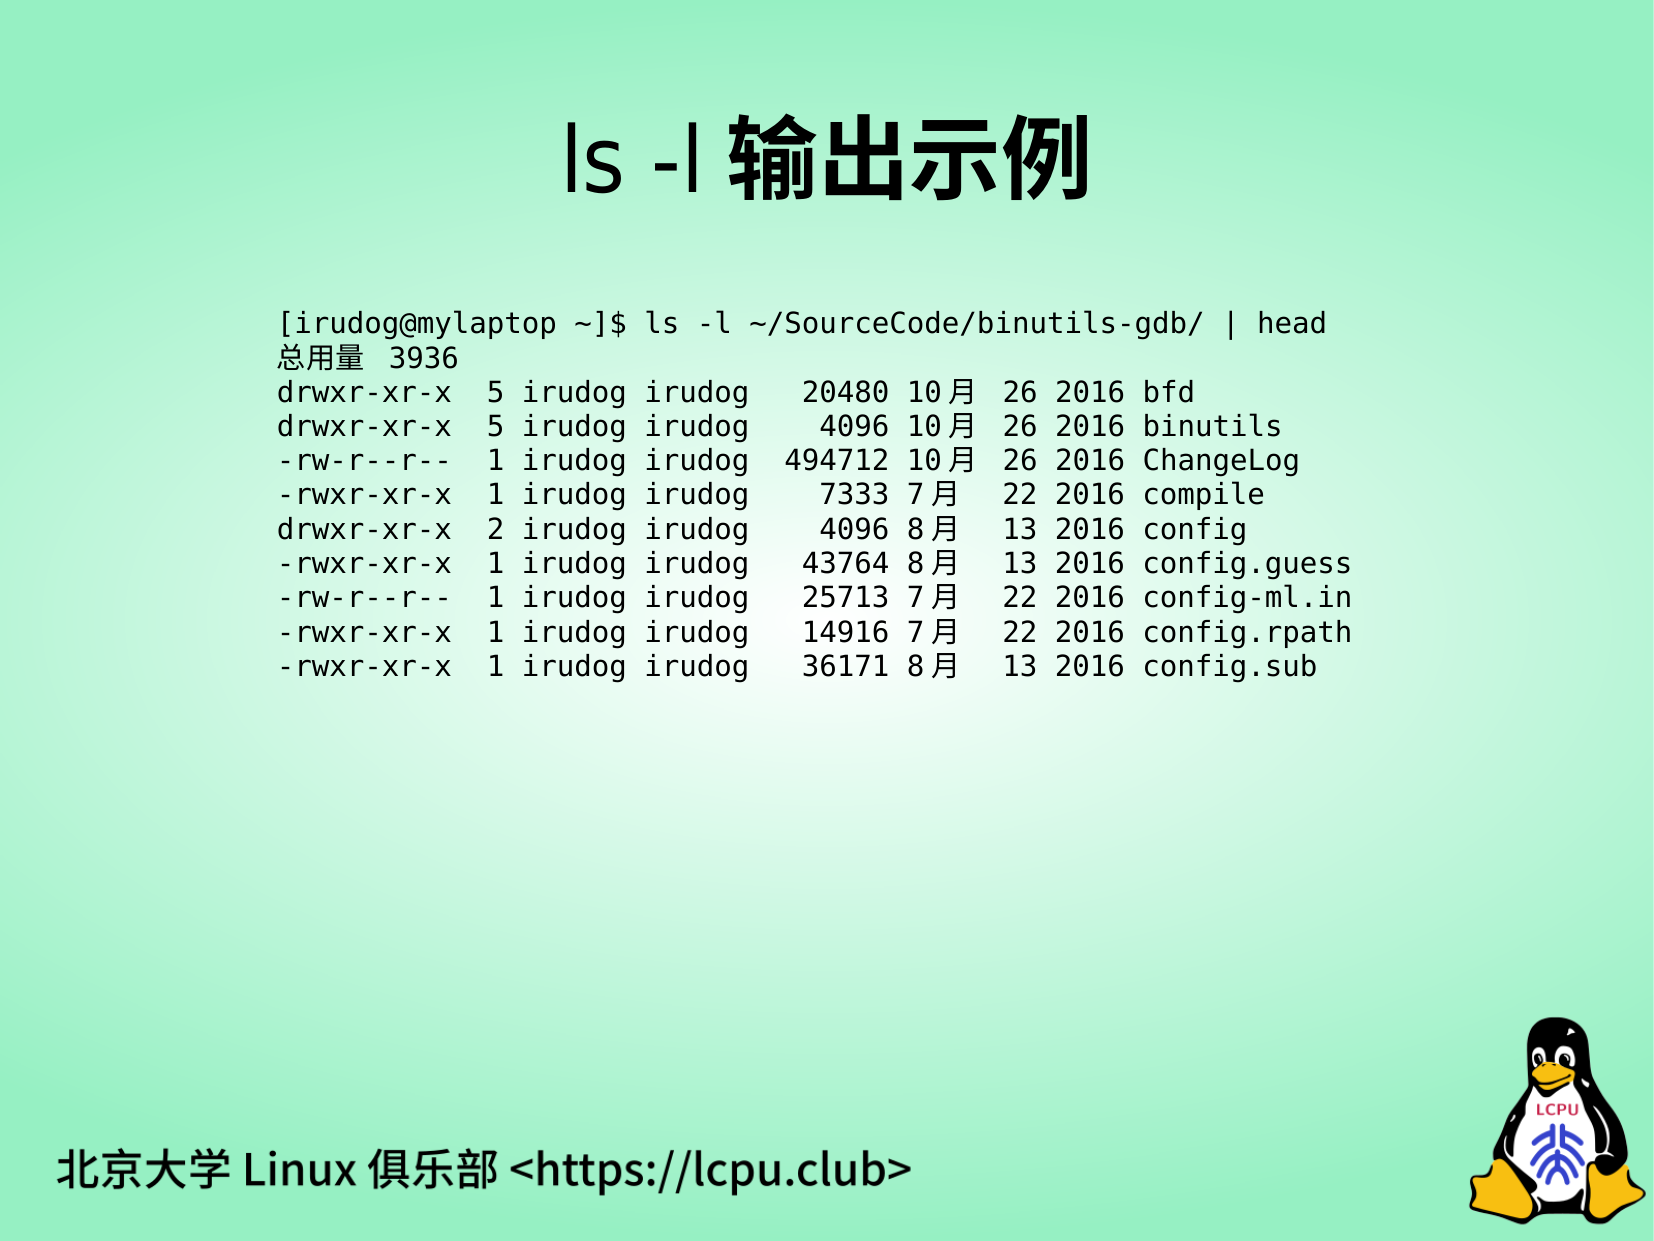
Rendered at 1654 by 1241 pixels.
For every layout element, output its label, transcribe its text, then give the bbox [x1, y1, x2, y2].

picture [0, 0, 1654, 1241]
title ls -l输出示例 [82, 49, 1571, 257]
text_box [irudog@mylaptop ~]$ ls -l ~/SourceCode/binutils-gdb/ | head 总用量 3936 drwxr-xr-x 5 irudog irudog 20480 10月 26 2016 bfd drwxr-xr-x 5 irudog irudog 4096 10月 26 2016 binutils -rw-r--r-- 1 irudog irudog 494712 10月 26 2016 ChangeLog -rwxr-xr-x 1 irudog irudog 7333 7月 22 2016 compile drwxr-xr-x 2 irudog irudog 4096 8月 13 2016 config -rwxr-xr-x 1 irudog irudog 43764 8月 13 2016 config.guess -rw-r--r-- 1 irudog irudog 25713 7月 22 2016 config-ml.in -rwxr-xr-x 1 irudog irudog 14916 7月 22 2016 config.rpath -rwxr-xr-x 1 irudog irudog 36171 8月 13 2016 config.sub [262, 299, 1383, 895]
